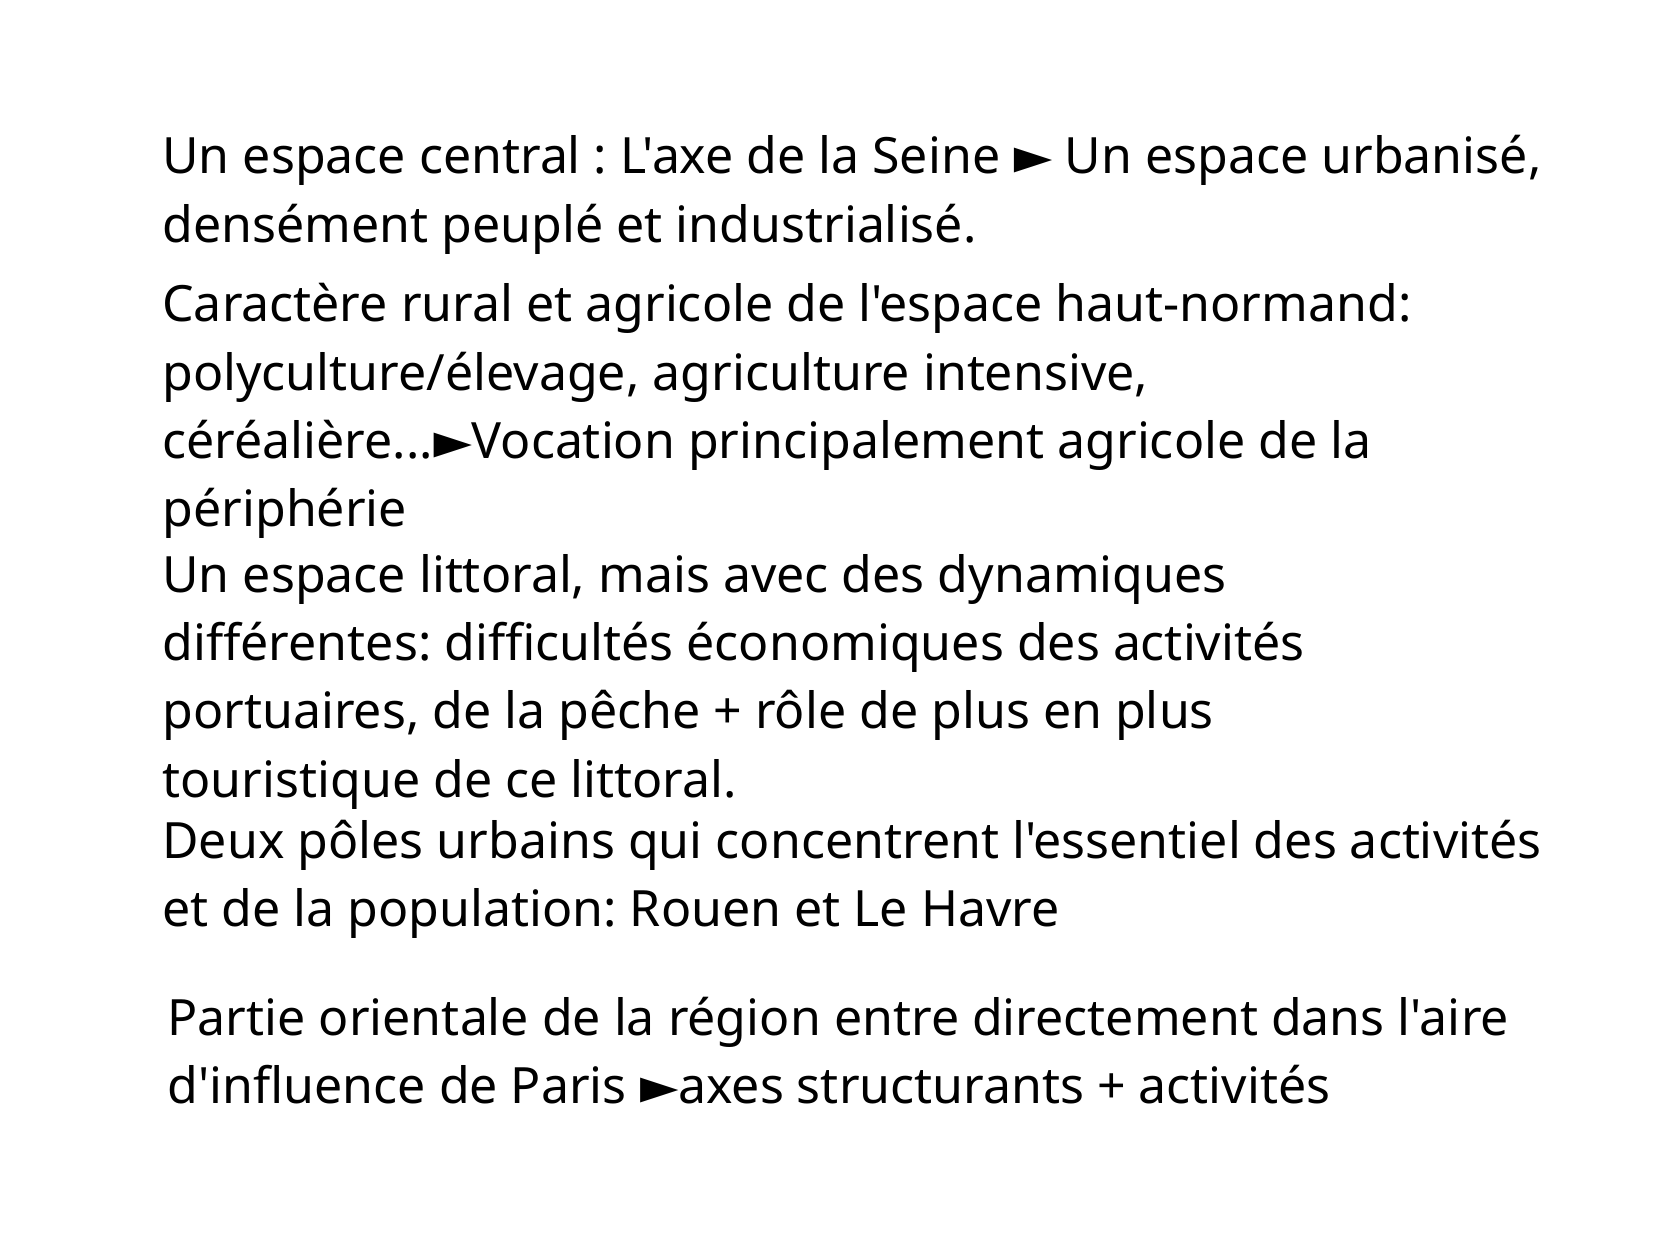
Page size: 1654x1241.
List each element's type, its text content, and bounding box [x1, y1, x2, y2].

text_box Un espace littoral, mais avec des dynamiques différentes: difficultés économiques des activités portuaires, de la pêche + rôle de plus en plus touristique de ce littoral. [147, 531, 1392, 797]
text_box Partie orientale de la région entre directement dans l'aire d'influence de Paris ►axes structurants + activités [152, 974, 1536, 1152]
text_box Caractère rural et agricole de l'espace haut-normand: polyculture/élevage, agriculture intensive, céréalière...►Vocation principalement agricole de la périphérie [147, 260, 1528, 739]
text_box Deux pôles urbains qui concentrent l'essentiel des activités et de la population: Rouen et Le Havre [147, 797, 1600, 980]
text_box Un espace central : L'axe de la Seine ► Un espace urbanisé, densément peuplé et industrialisé. [147, 113, 1565, 296]
